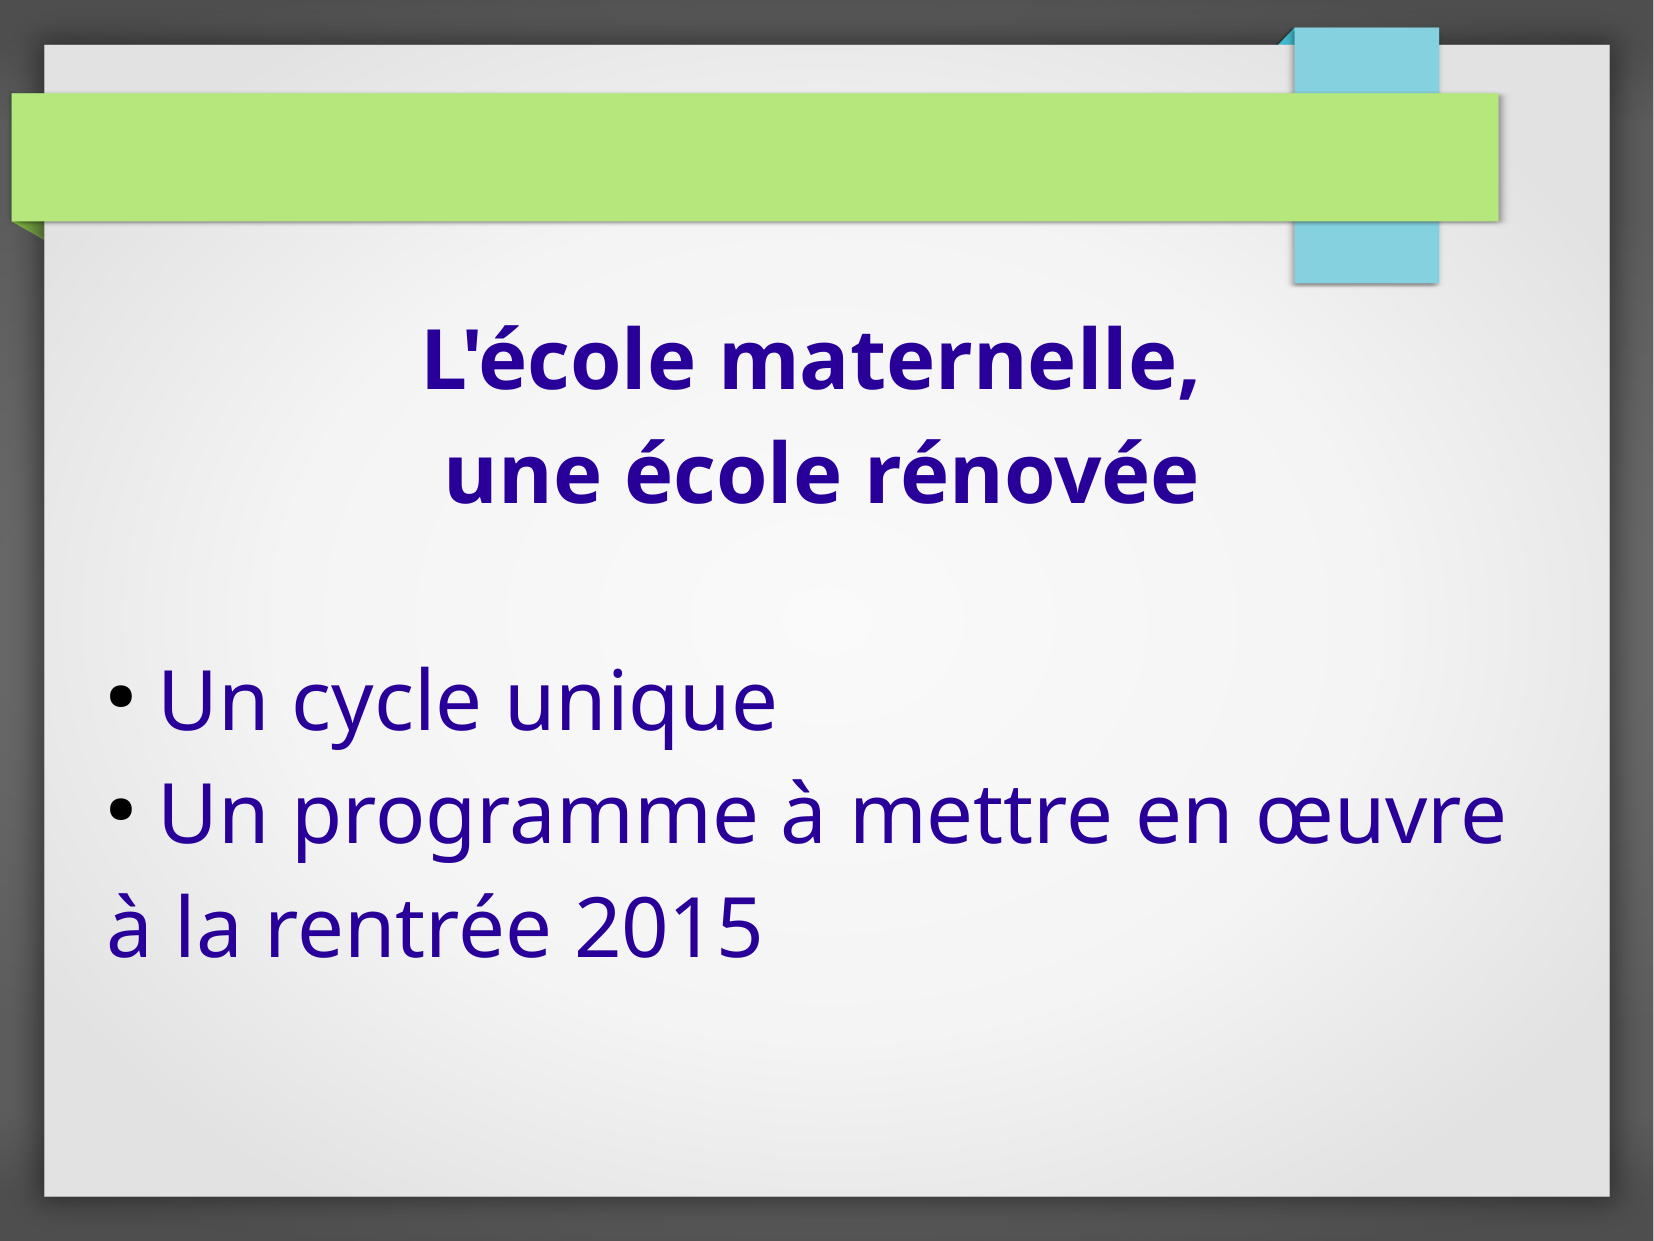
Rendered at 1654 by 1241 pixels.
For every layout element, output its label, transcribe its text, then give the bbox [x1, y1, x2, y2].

picture [0, 0, 1654, 1241]
subtitle L'école maternelle, une école rénovée Un cycle unique Un programme à mettre en œuvre à la rentrée 2015 [106, 324, 1538, 1140]
